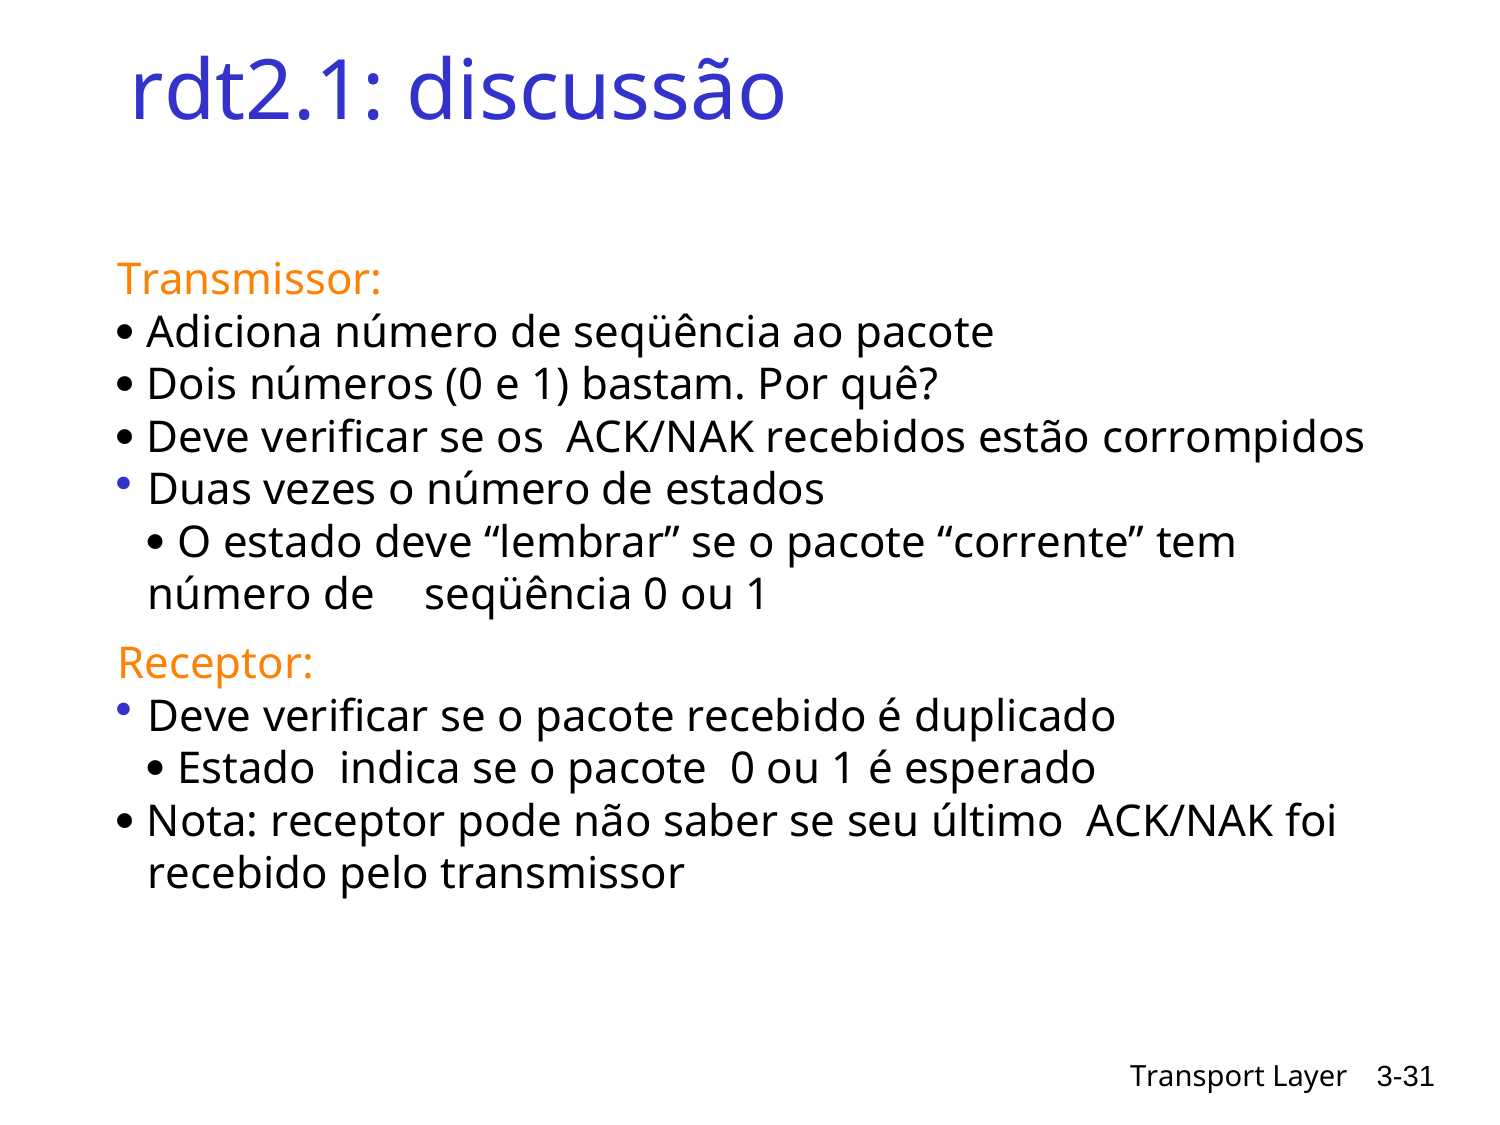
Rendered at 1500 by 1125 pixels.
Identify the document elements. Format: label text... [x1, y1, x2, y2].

list Transmissor:  Adiciona número de seqüência ao pacote  Dois números (0 e 1) bastam. Por quê?  Deve verificar se os ACK/NAK recebidos estão corrompidos Duas vezes o número de estados  O estado deve “lembrar” se o pacote “corrente” tem número de seqüência 0 ou 1 Receptor: Deve verificar se o pacote recebido é duplicado  Estado indica se o pacote 0 ou 1 é esperado  Nota: receptor pode não saber se seu último ACK/NAK foi recebido pelo transmissor [102, 243, 1418, 919]
text_box Transport Layer [887, 1050, 1339, 1125]
text_box rdt2.1: discussão [115, 28, 1500, 154]
text_box 3-<número> [1339, 1050, 1451, 1125]
